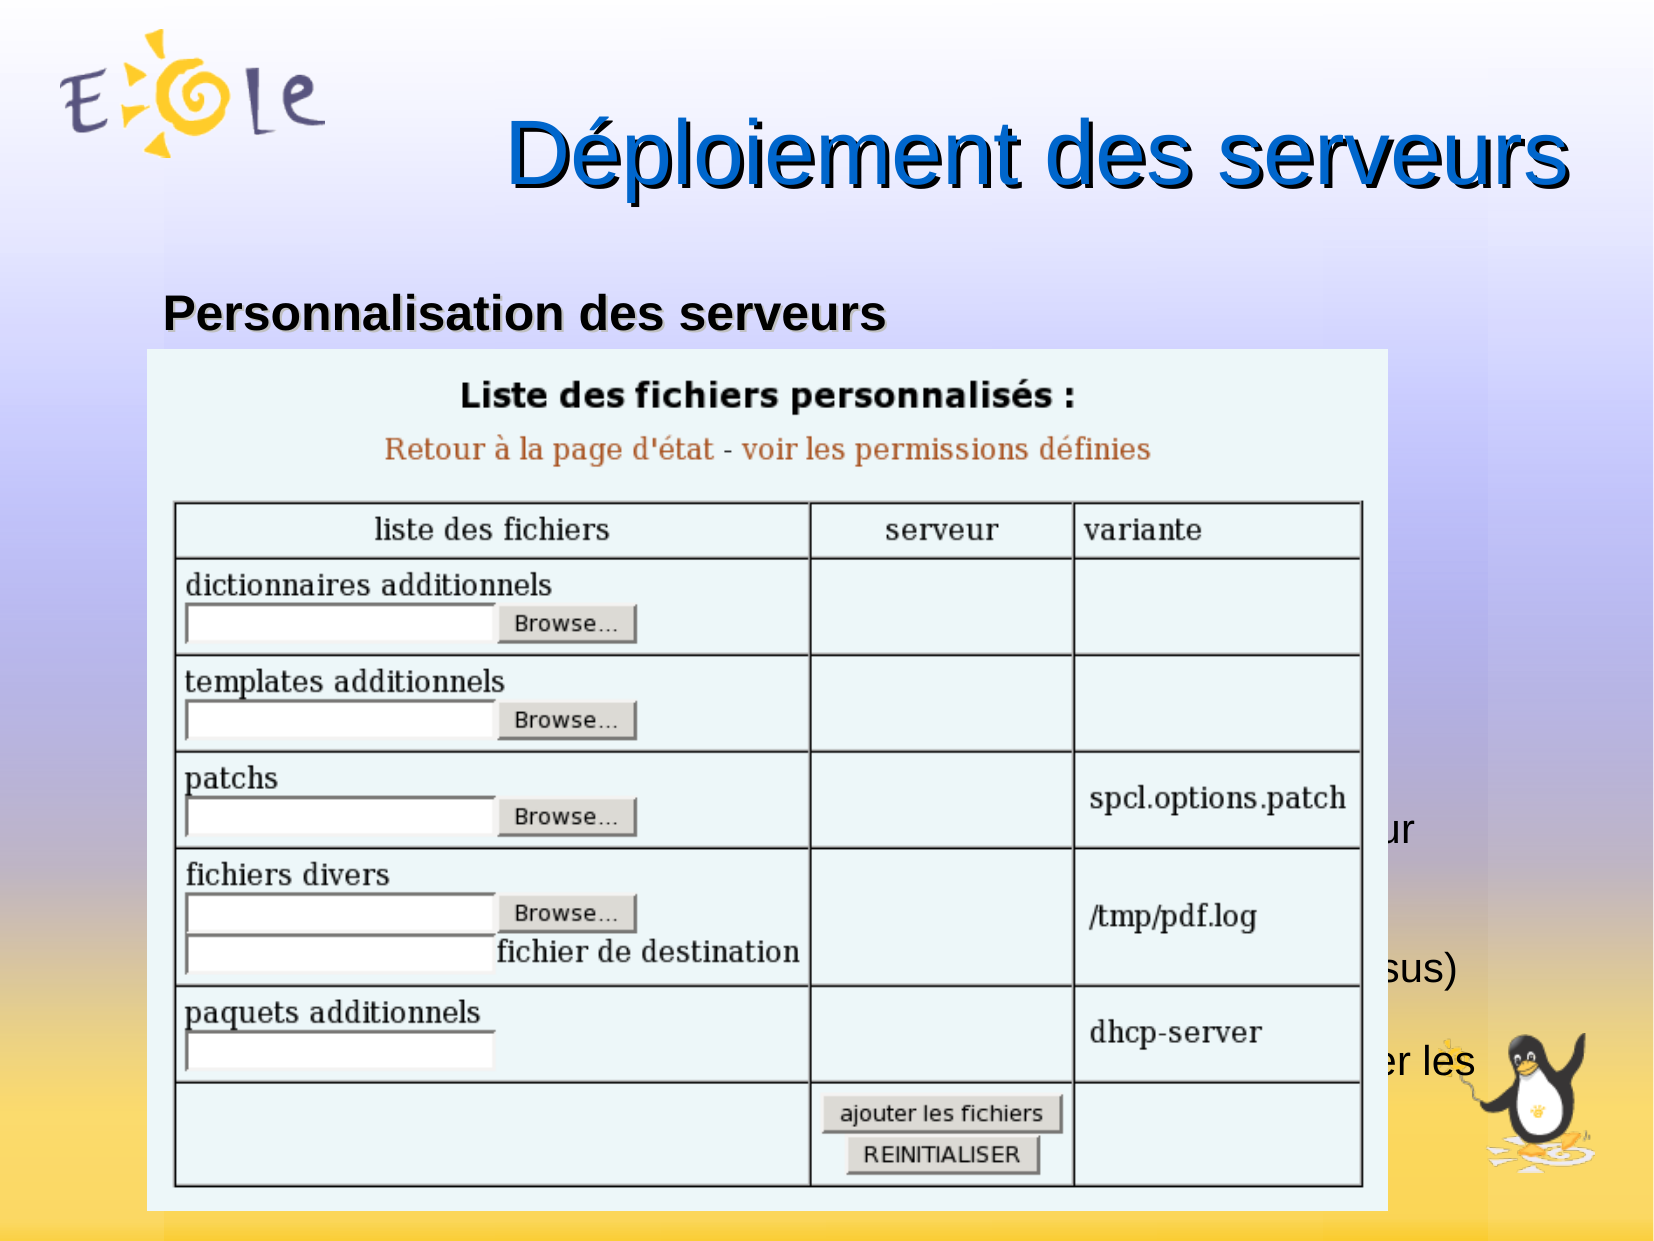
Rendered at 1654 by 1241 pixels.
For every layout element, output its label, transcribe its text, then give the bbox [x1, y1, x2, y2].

title Déploiement des serveurs [82, 49, 1571, 257]
picture [0, 0, 1654, 1241]
text_box Personnalisation des serveurs Il est possible de modifier un serveur par différentes méthodes: - saisie de valeurs par défaut - dictionnaires supplémentaires et fichiers 'templates' - patchs - fichiers divers envoyés aux serveurs Notion de variante permettant un déploiement massif: variante : Ensemble de modifications à appliquer sur un serveur Eole standard - création d'une variante contenant les modifications (cf ci-dessus) - assignation de cette variante à un ensemble de serveurs - envoi de la nouvelle configuration aux serveurs pour appliquer les modifications. - possibilité de transférer des variantes entre deux Zephirs [147, 277, 1506, 1232]
